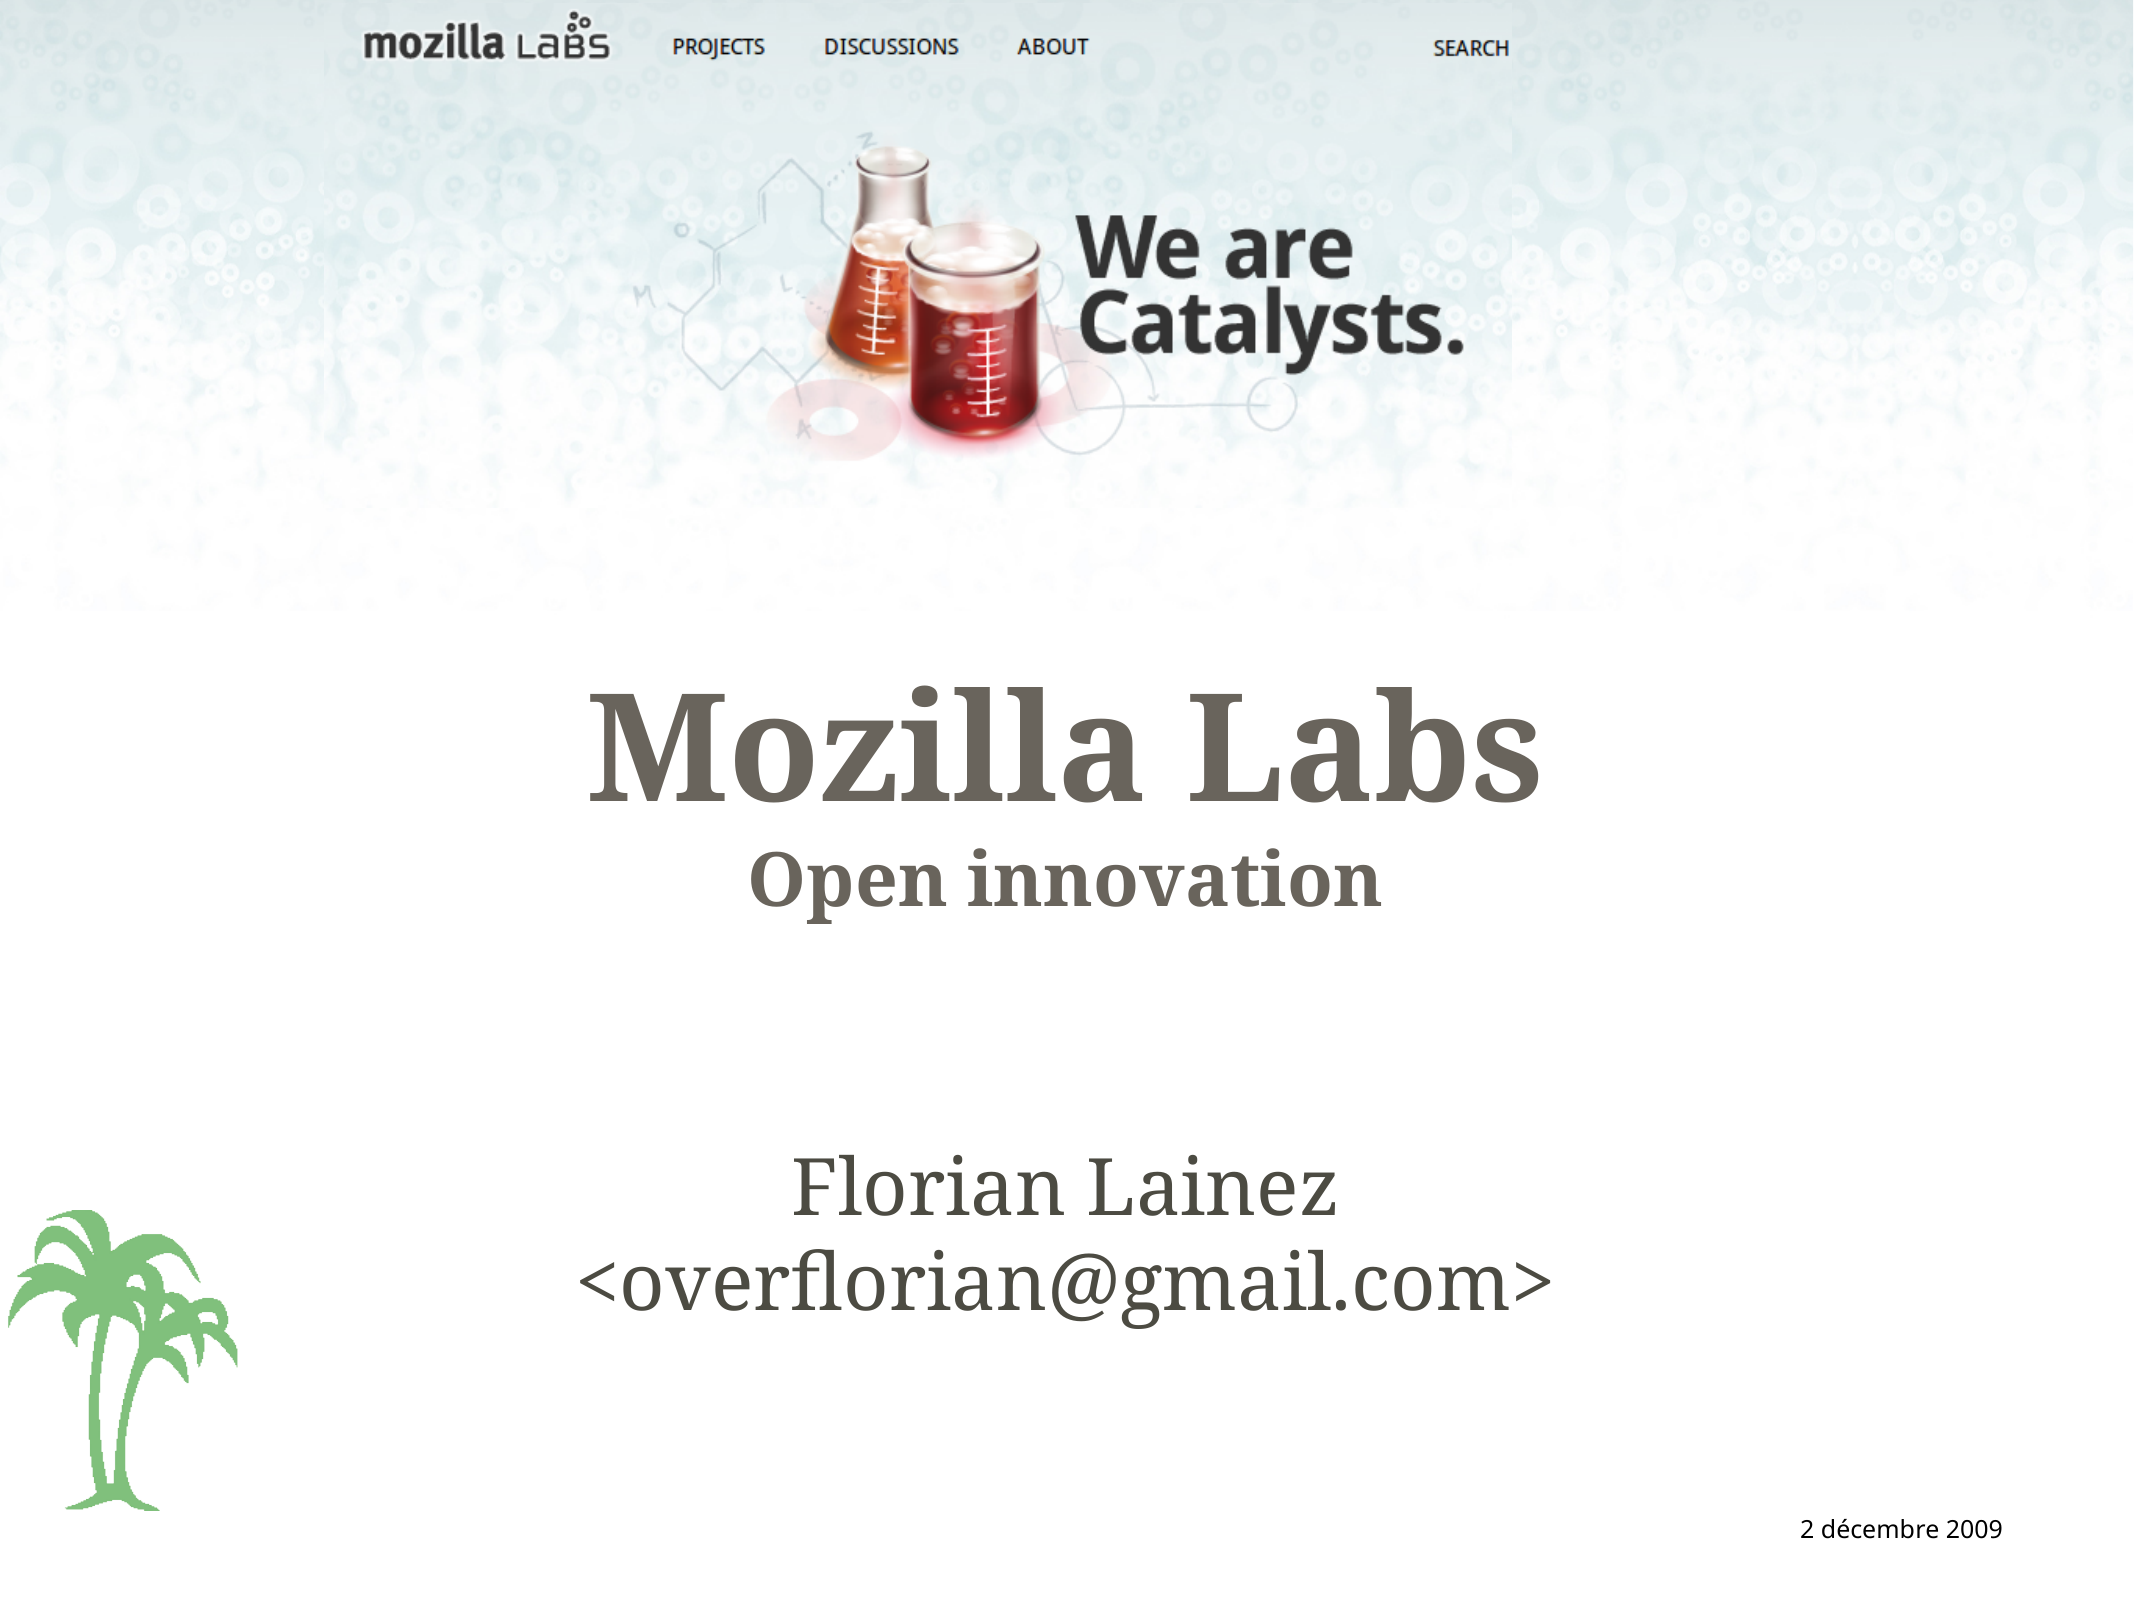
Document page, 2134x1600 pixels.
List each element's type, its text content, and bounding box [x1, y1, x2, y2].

text_box 2 décembre 2009 [1785, 1505, 2038, 1551]
text_box Mozilla Labs Open innovation Florian Lainez <overflorian@gmail.com> [575, 651, 1557, 1327]
picture [0, 1210, 288, 1511]
picture [0, 0, 2134, 982]
